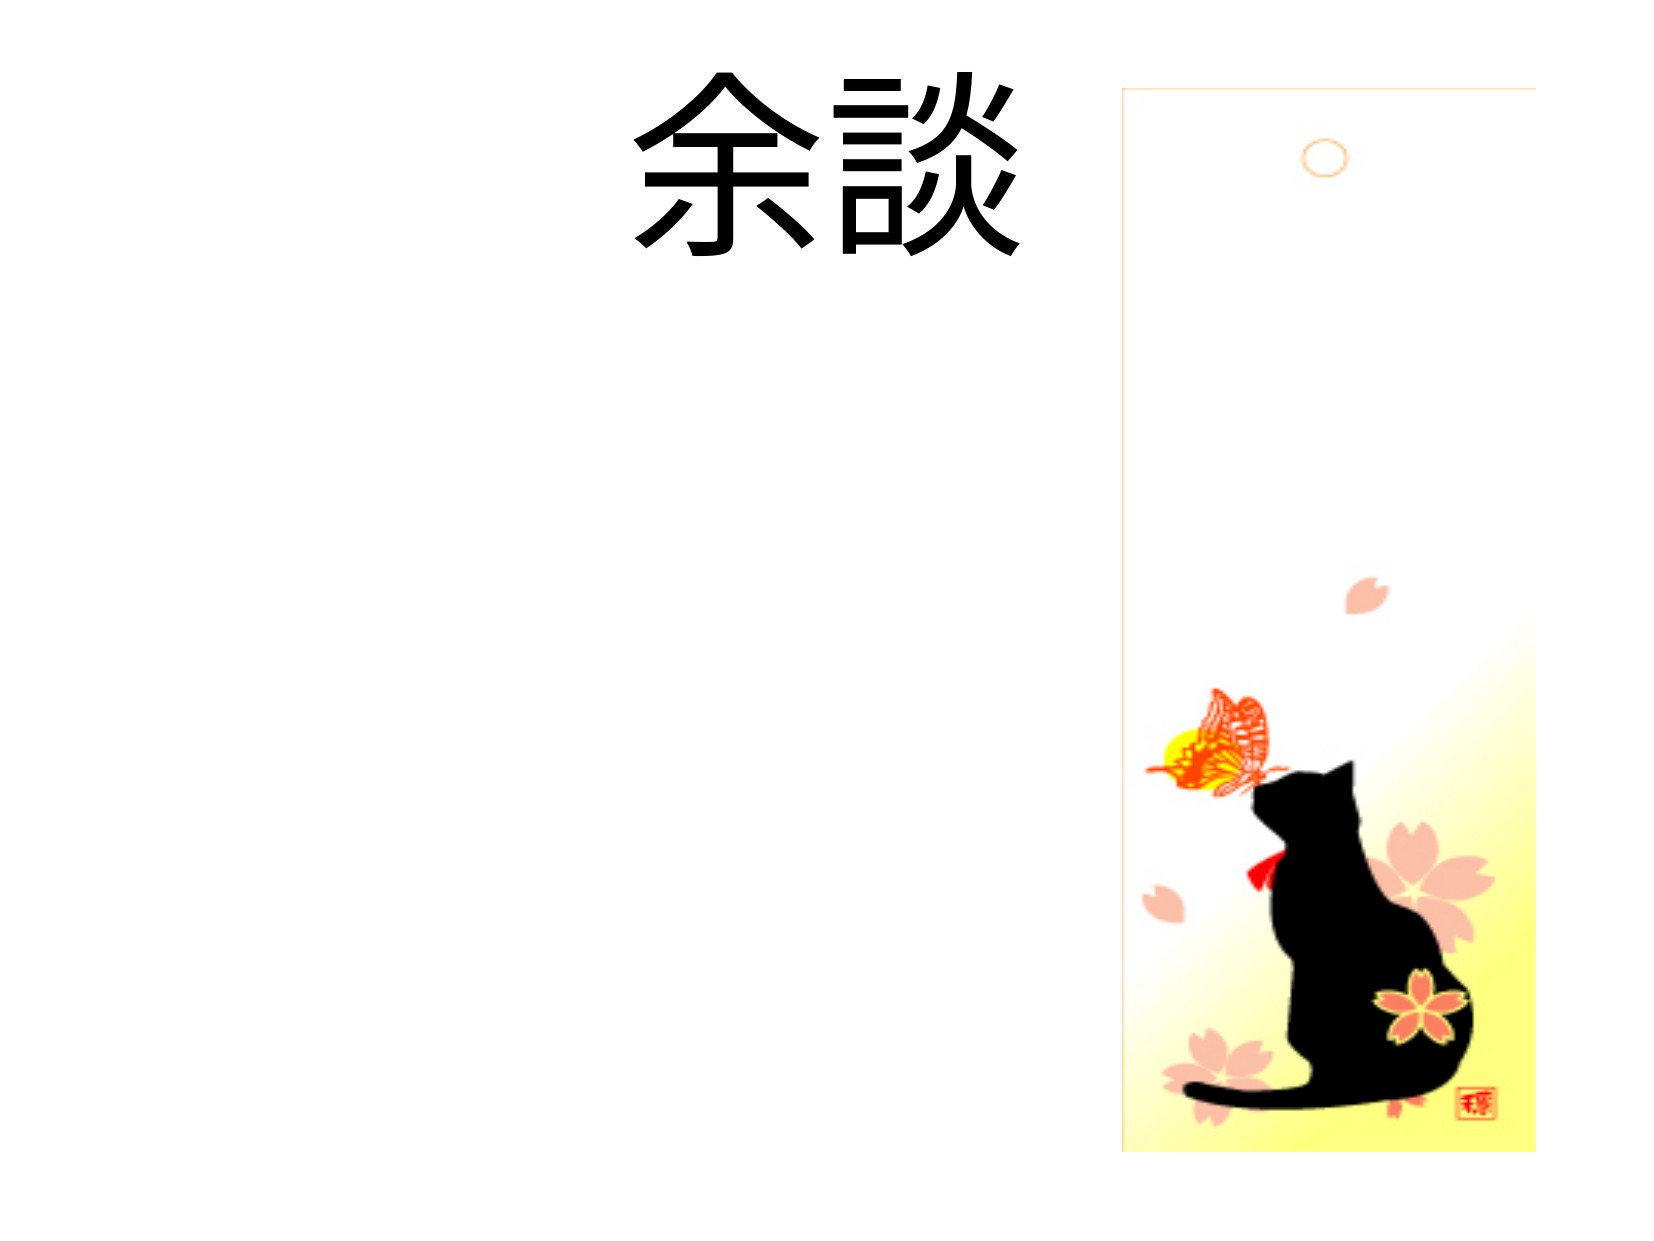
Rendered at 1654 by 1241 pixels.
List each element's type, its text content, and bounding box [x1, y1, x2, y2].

picture [1122, 88, 1536, 1152]
title 余談 [82, 52, 1571, 254]
